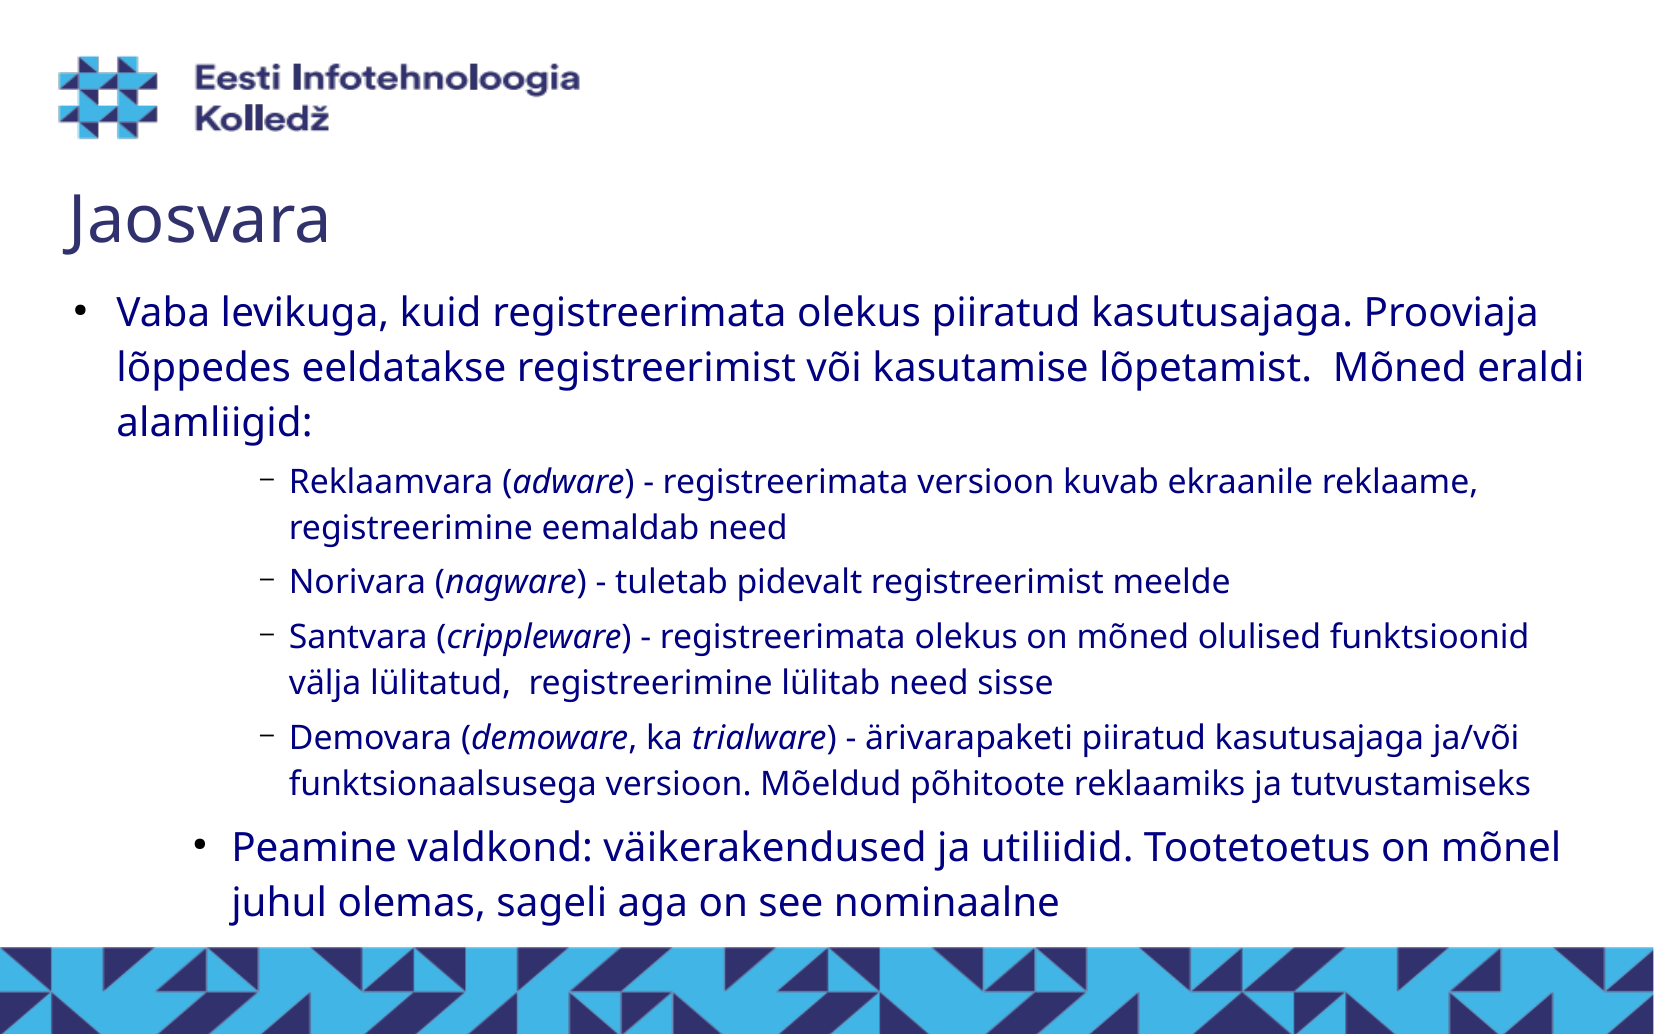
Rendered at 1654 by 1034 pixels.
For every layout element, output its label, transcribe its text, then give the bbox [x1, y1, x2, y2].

list Vaba levikuga, kuid registreerimata olekus piiratud kasutusajaga. Prooviaja lõppedes eeldatakse registreerimist või kasutamise lõpetamist. Mõned eraldi alamliigid: Reklaamvara (adware) - registreerimata versioon kuvab ekraanile reklaame, registreerimine eemaldab need Norivara (nagware) - tuletab pidevalt registreerimist meelde Santvara (crippleware) - registreerimata olekus on mõned olulised funktsioonid välja lülitatud, registreerimine lülitab need sisse Demovara (demoware, ka trialware) - ärivarapaketi piiratud kasutusajaga ja/või funktsionaalsusega versioon. Mõeldud põhitoote reklaamiks ja tutvustamiseks Peamine valdkond: väikerakendused ja utiliidid. Tootetoetus on mõnel juhul olemas, sageli aga on see nominaalne [59, 283, 1595, 936]
title Jaosvara [68, 147, 1536, 283]
